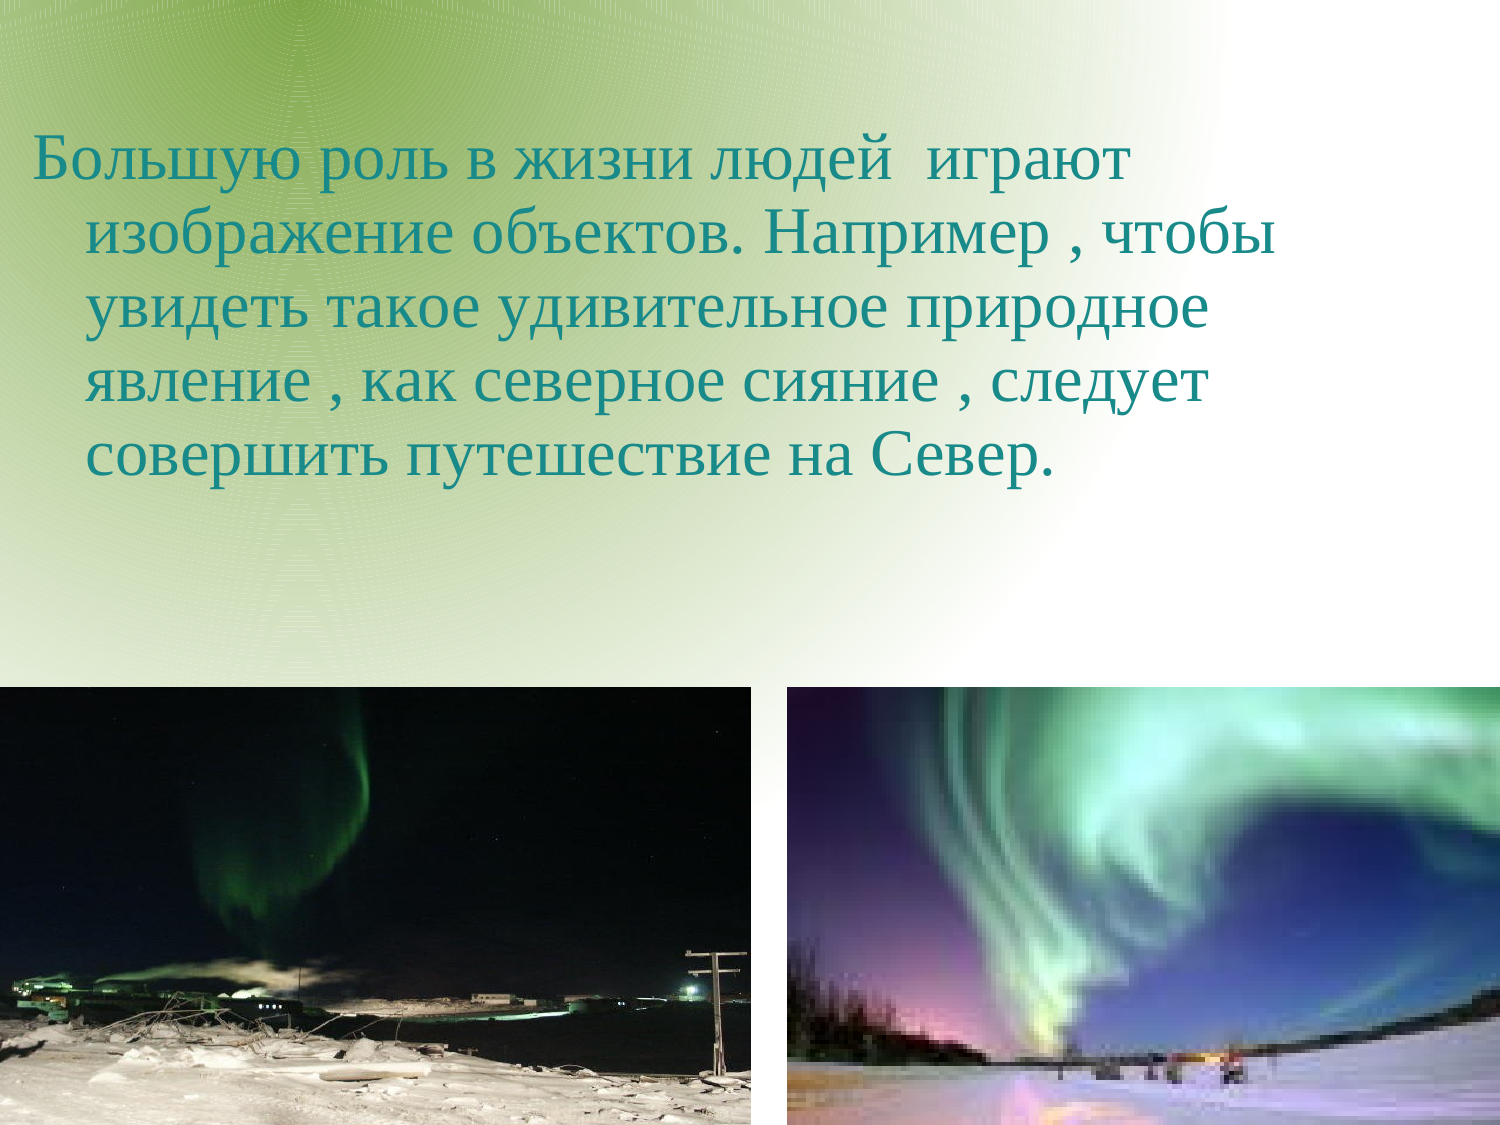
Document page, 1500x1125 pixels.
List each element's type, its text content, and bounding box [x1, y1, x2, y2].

list Большую роль в жизни людей играют изображение объектов. Например , чтобы увидеть такое удивительное природное явление , как северное сияние , следует совершить путешествие на Север. [0, 112, 1351, 1026]
picture [0, 687, 751, 1125]
picture [787, 687, 1500, 1125]
